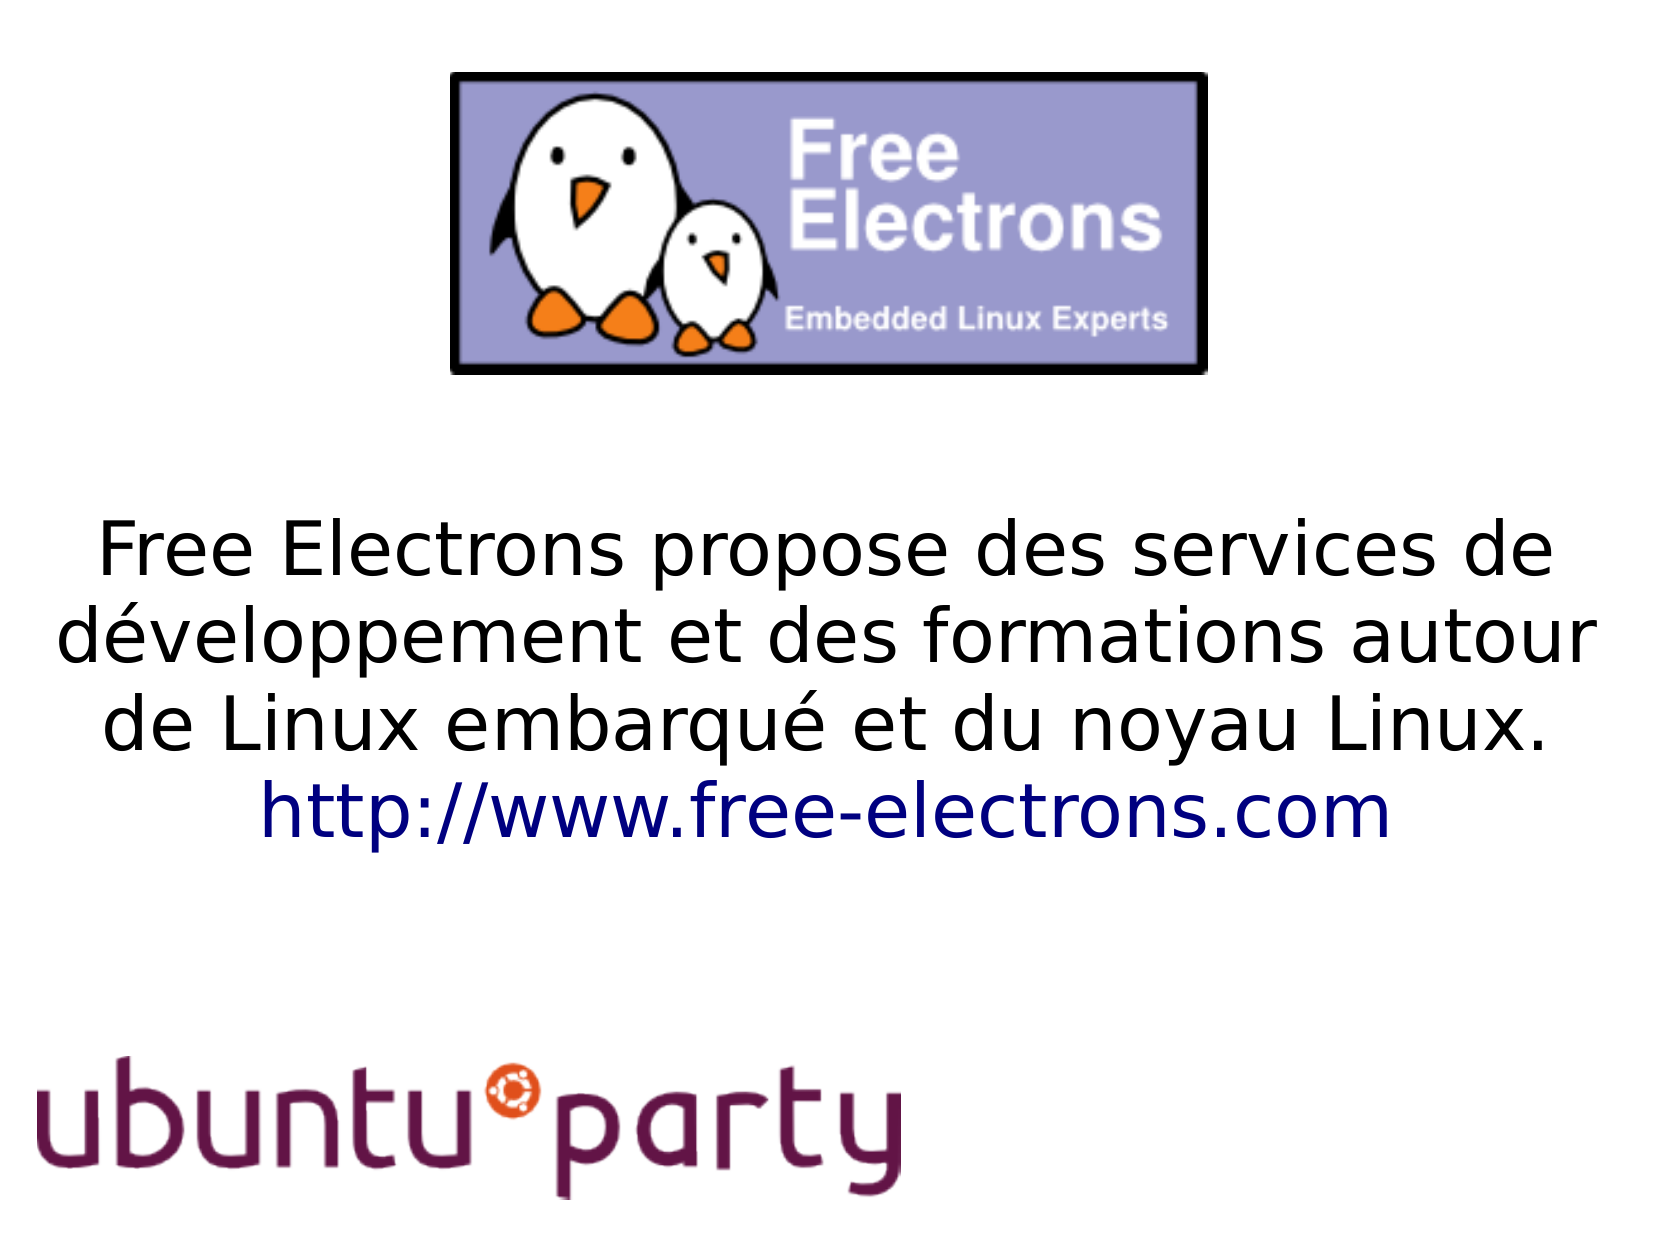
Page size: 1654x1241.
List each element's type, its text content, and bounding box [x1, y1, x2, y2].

picture [37, 1056, 901, 1200]
picture [450, 72, 1208, 376]
text_box Free Electrons propose des services de développement et des formations autour de Linux embarqué et du noyau Linux. http://www.free-electrons.com [0, 498, 1654, 863]
